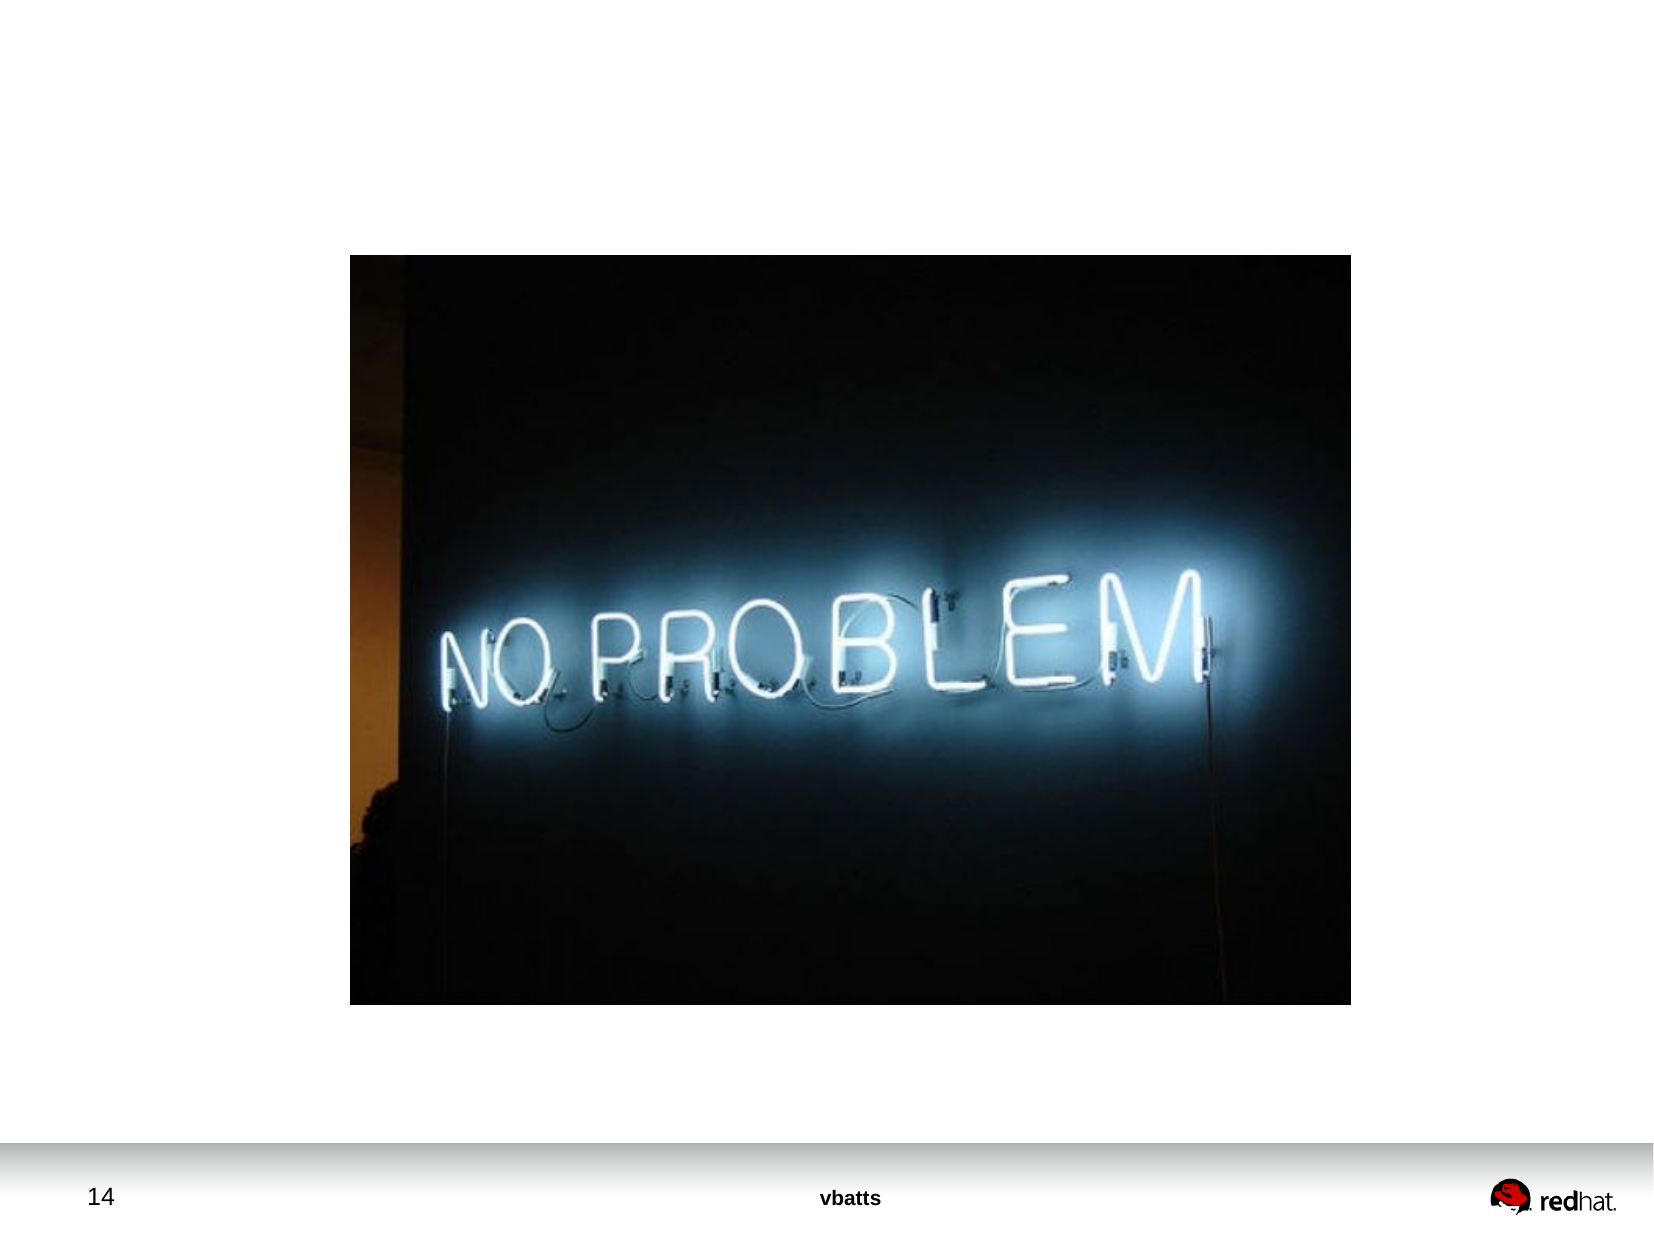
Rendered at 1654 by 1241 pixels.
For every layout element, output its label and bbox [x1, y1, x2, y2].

picture [350, 255, 1351, 1006]
picture [0, 1143, 1654, 1241]
